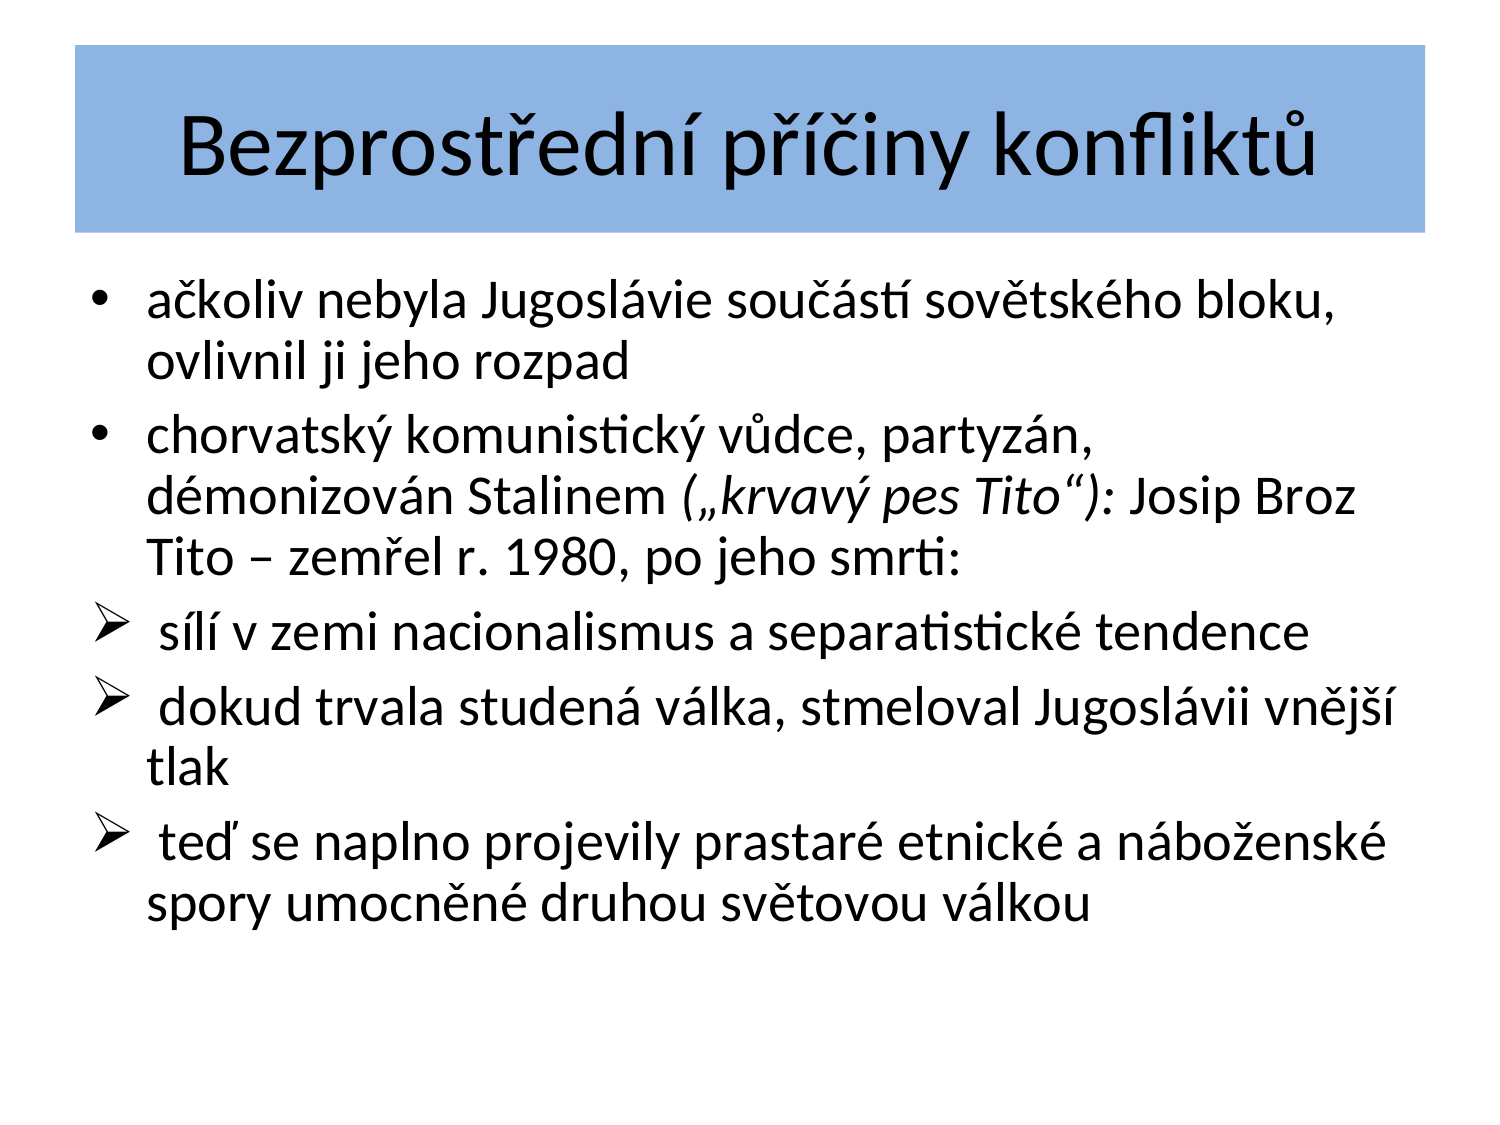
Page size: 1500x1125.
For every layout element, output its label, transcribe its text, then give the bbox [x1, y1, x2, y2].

title Bezprostřední příčiny konfliktů [75, 45, 1426, 233]
list ačkoliv nebyla Jugoslávie součástí sovětského bloku, ovlivnil ji jeho rozpad chorvatský komunistický vůdce, partyzán, démonizován Stalinem („krvavý pes Tito“): Josip Broz Tito – zemřel r. 1980, po jeho smrti: sílí v zemi nacionalismus a separatistické tendence dokud trvala studená válka, stmeloval Jugoslávii vnější tlak teď se naplno projevily prastaré etnické a náboženské spory umocněné druhou světovou válkou [75, 262, 1426, 1006]
